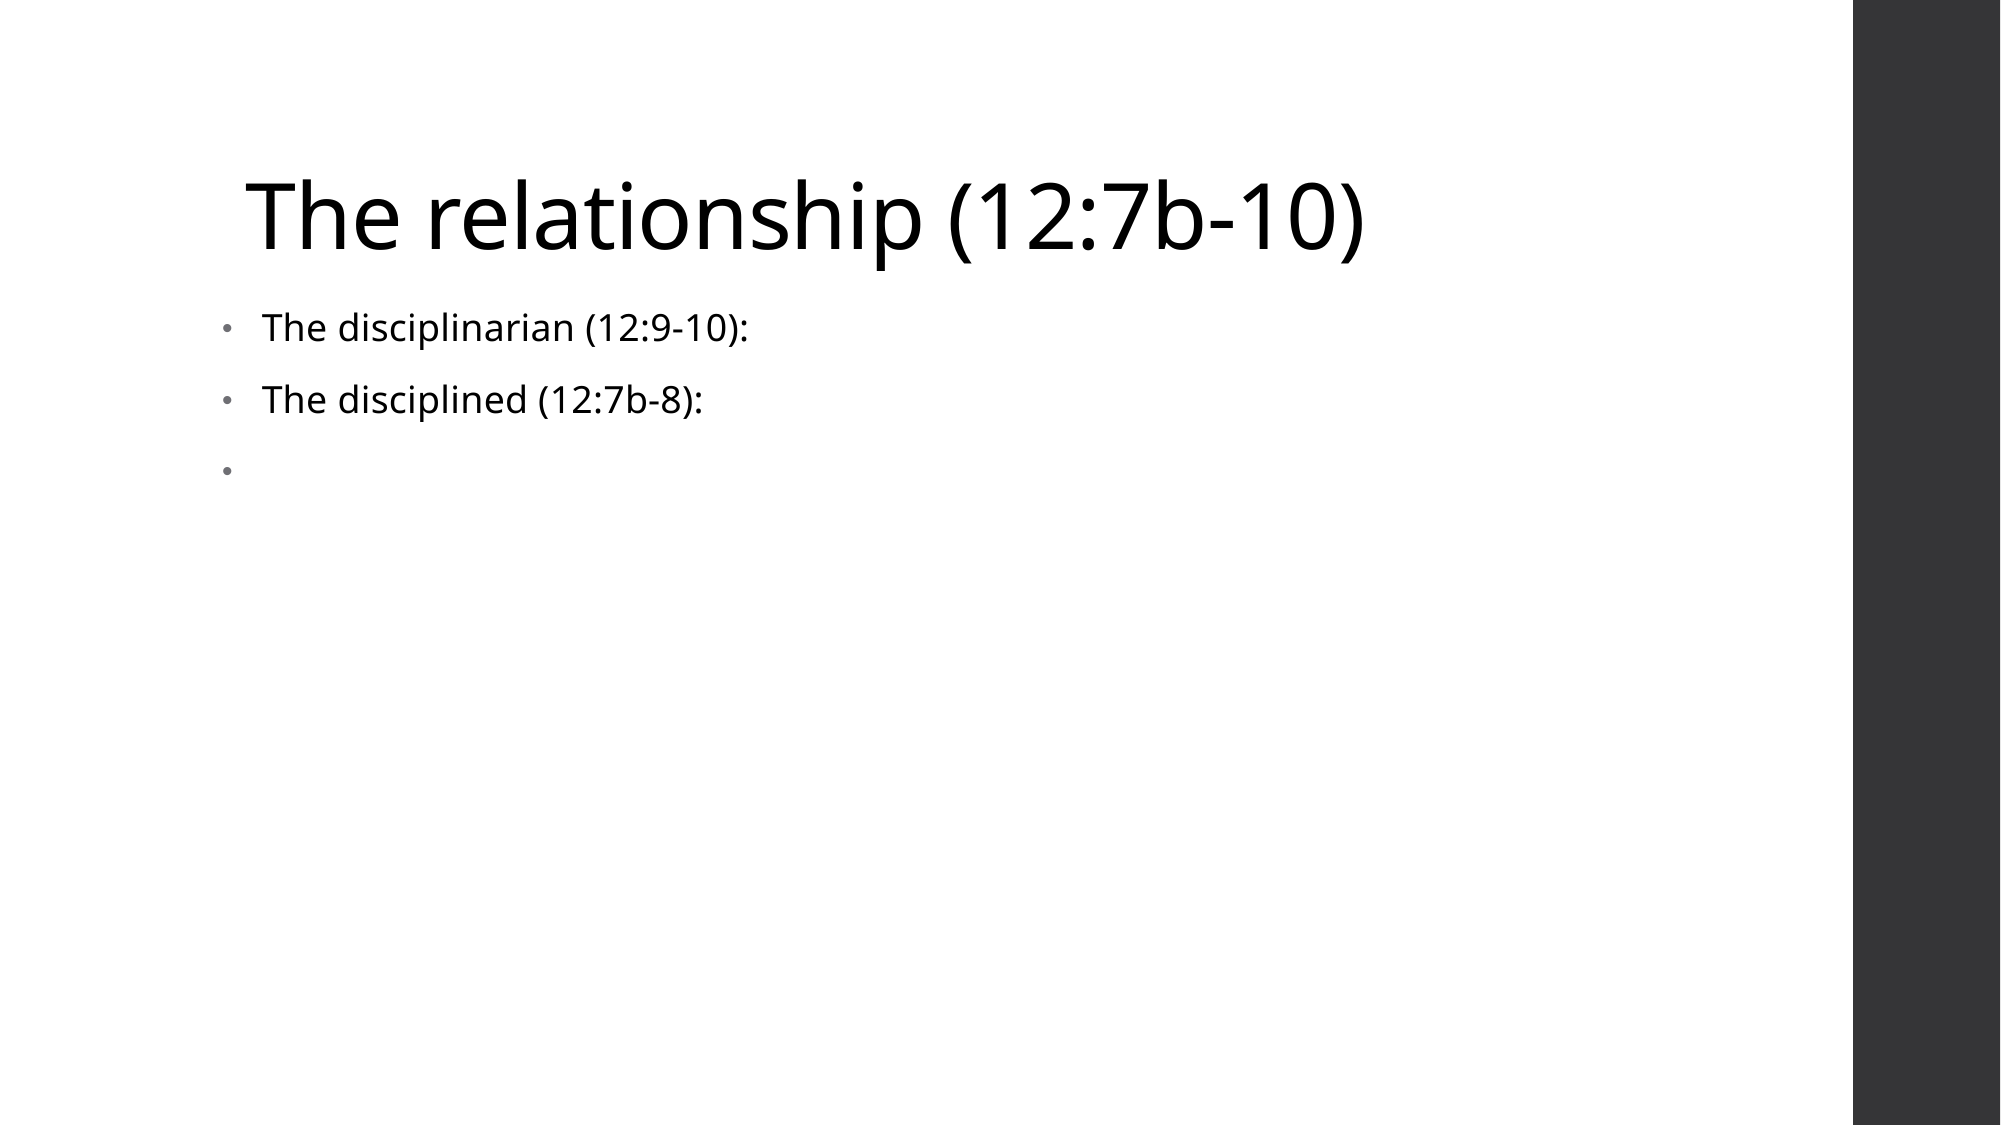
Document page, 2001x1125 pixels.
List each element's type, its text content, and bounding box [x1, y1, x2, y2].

title The relationship (12:7b-10) [206, 60, 1797, 278]
list The disciplinarian (12:9-10): The disciplined (12:7b-8): [206, 299, 1617, 1014]
